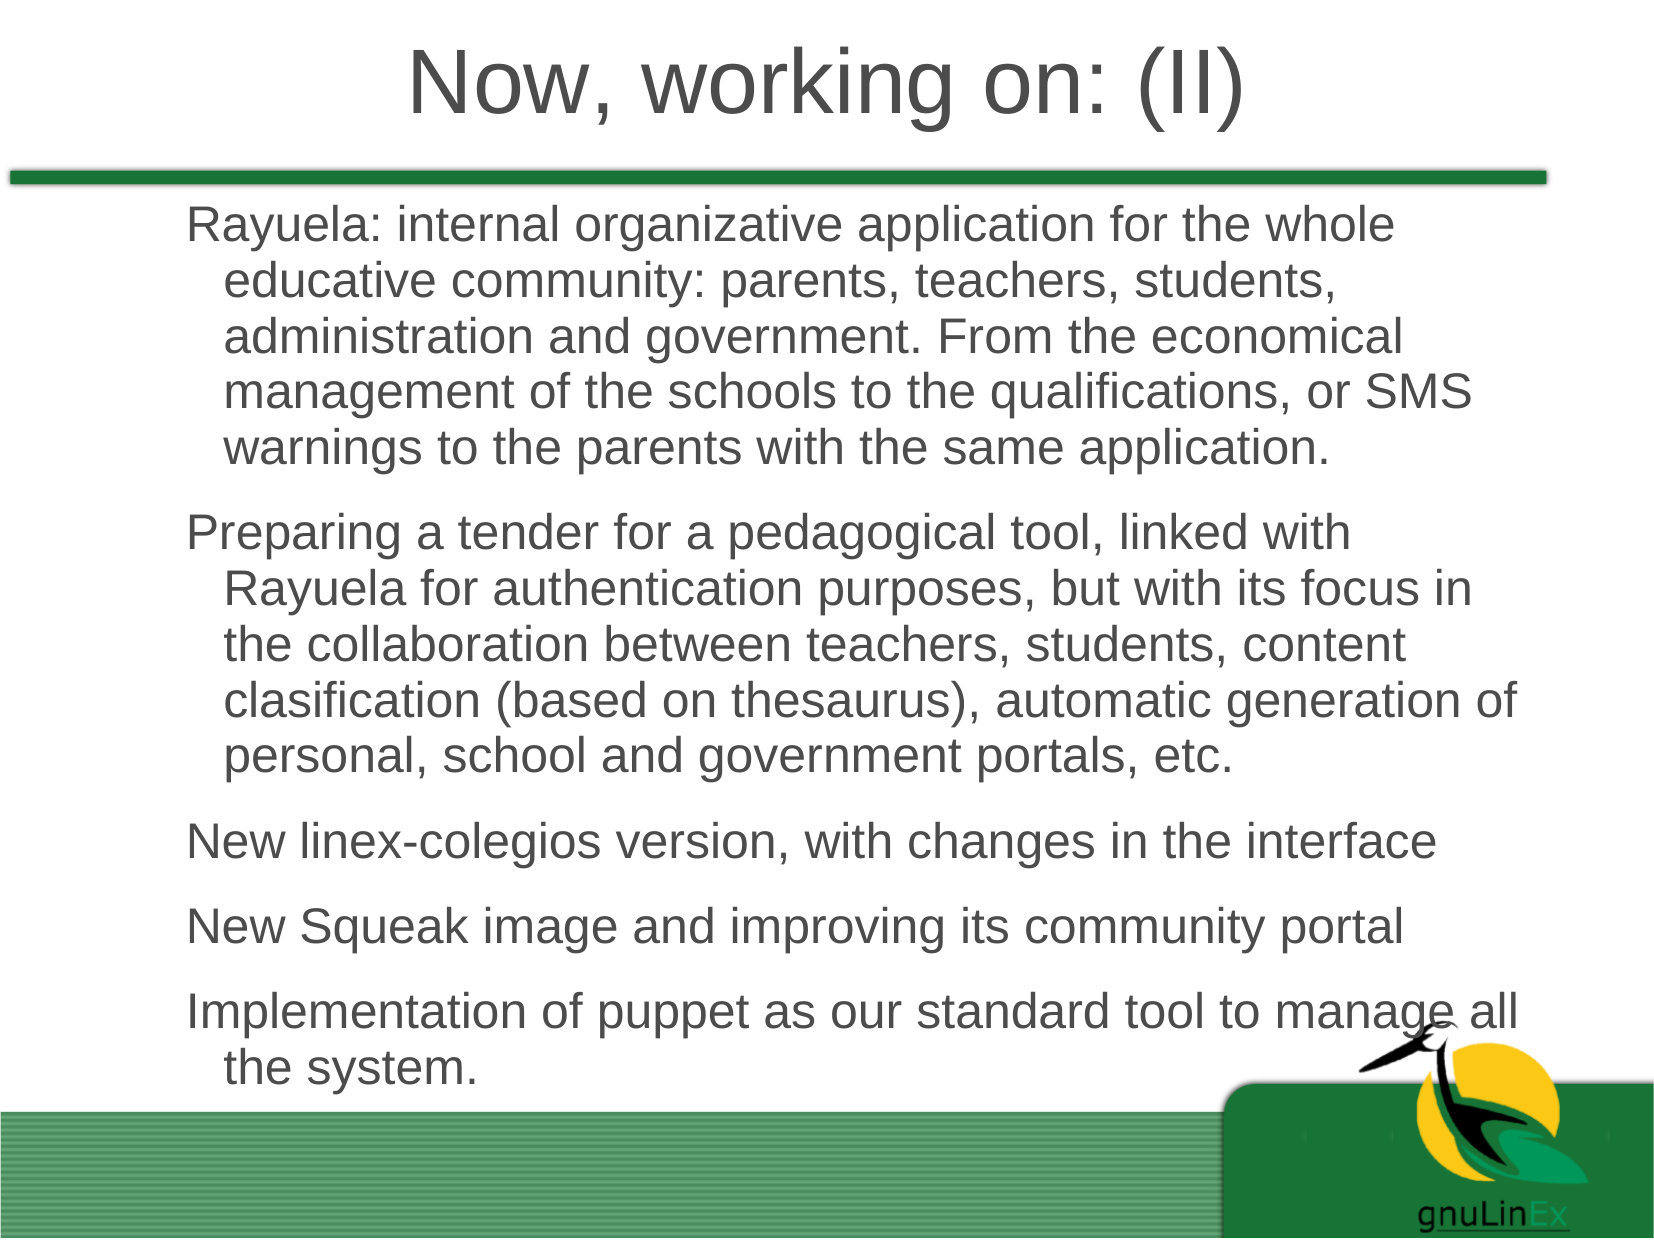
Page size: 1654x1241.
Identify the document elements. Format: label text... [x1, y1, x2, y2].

title Now, working on: (II) [121, 0, 1534, 164]
picture [0, 0, 1654, 1238]
list Rayuela: internal organizative application for the whole educative community: parents, teachers, students, administration and government. From the economical management of the schools to the qualifications, or SMS warnings to the parents with the same application. Preparing a tender for a pedagogical tool, linked with Rayuela for authentication purposes, but with its focus in the collaboration between teachers, students, content clasification (based on thesaurus), automatic generation of personal, school and government portals, etc. New linex-colegios version, with changes in the interface New Squeak image and improving its community portal Implementation of puppet as our standard tool to manage all the system. [110, 196, 1523, 1124]
